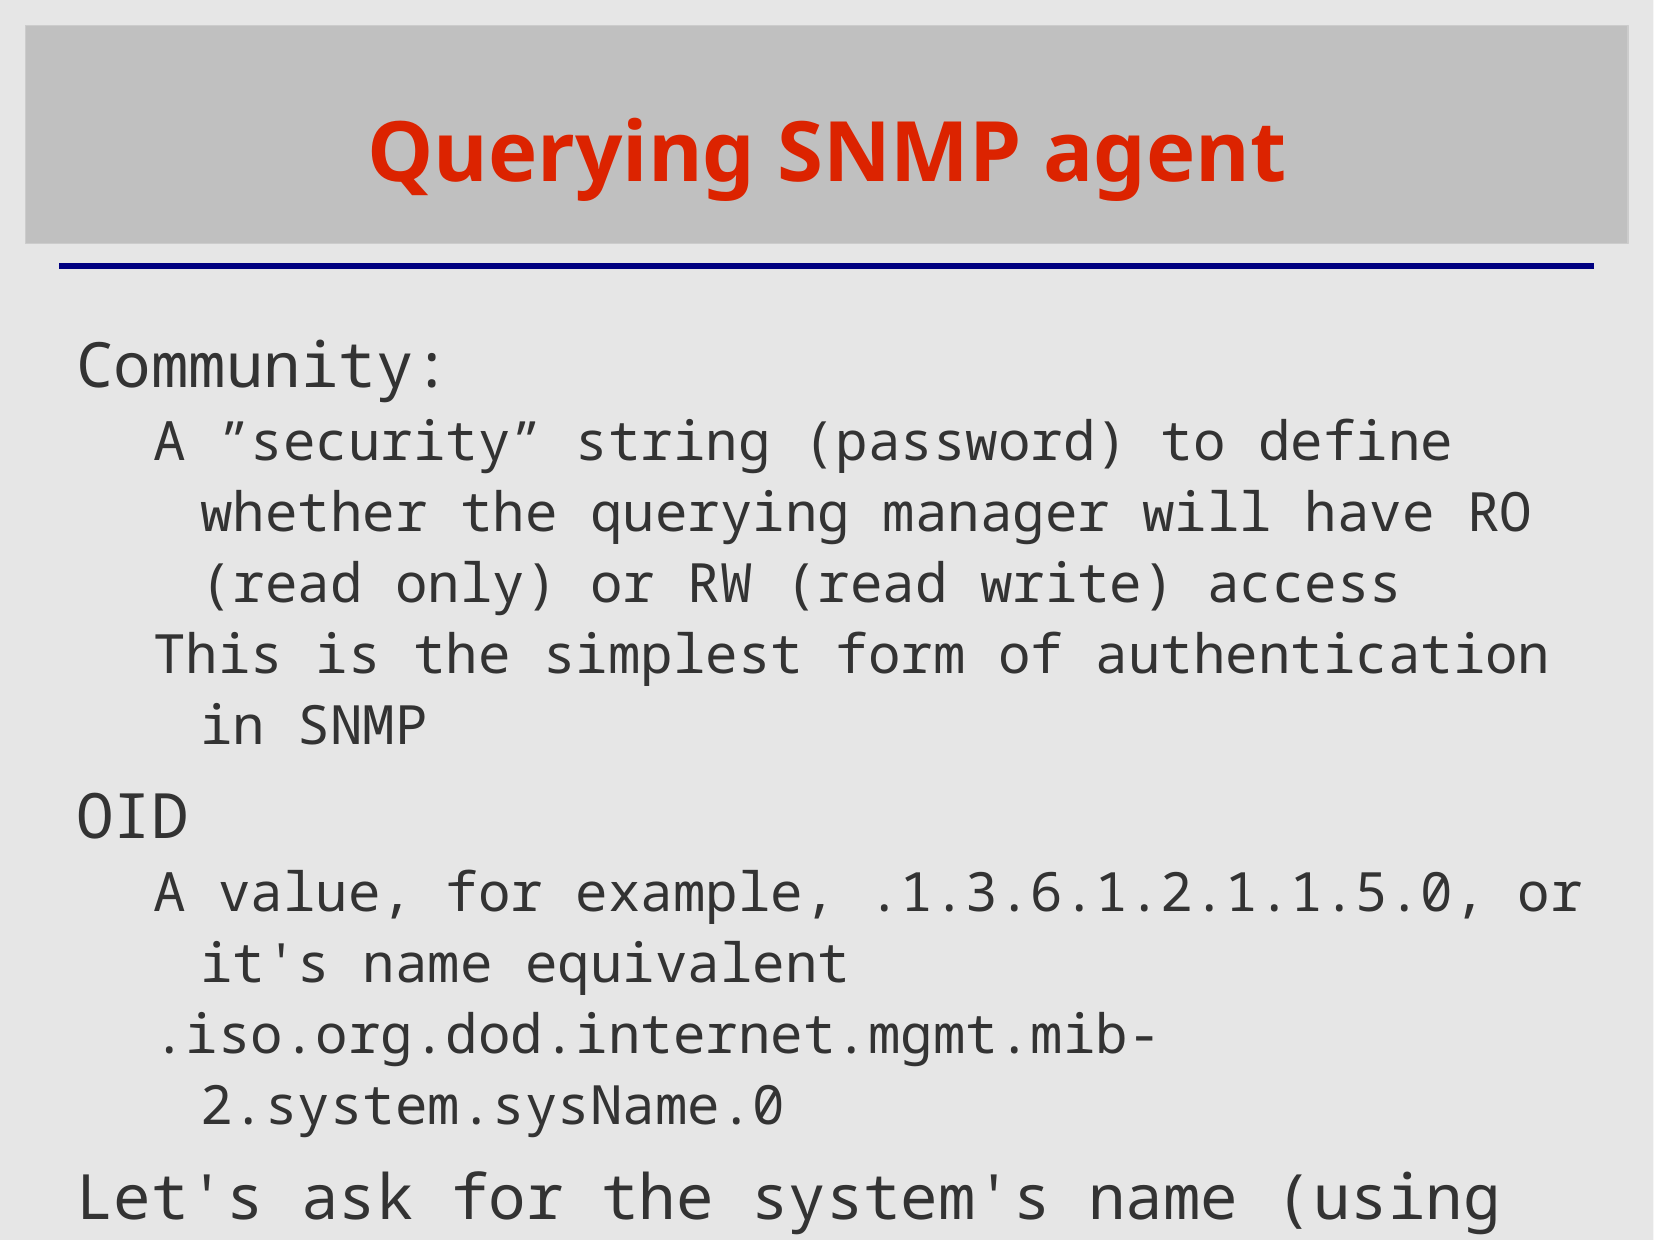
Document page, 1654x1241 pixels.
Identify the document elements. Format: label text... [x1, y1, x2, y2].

list Community: A ”security” string (password) to define whether the querying manager will have RO (read only) or RW (read write) access This is the simplest form of authentication in SNMP OID A value, for example, .1.3.6.1.2.1.1.5.0, or it's name equivalent .iso.org.dod.internet.mgmt.mib-2.system.sysName.0 Let's ask for the system's name (using the OID above) Why the .0 ? What do you notice ? [59, 322, 1594, 1217]
title Querying SNMP agent [121, 53, 1534, 246]
